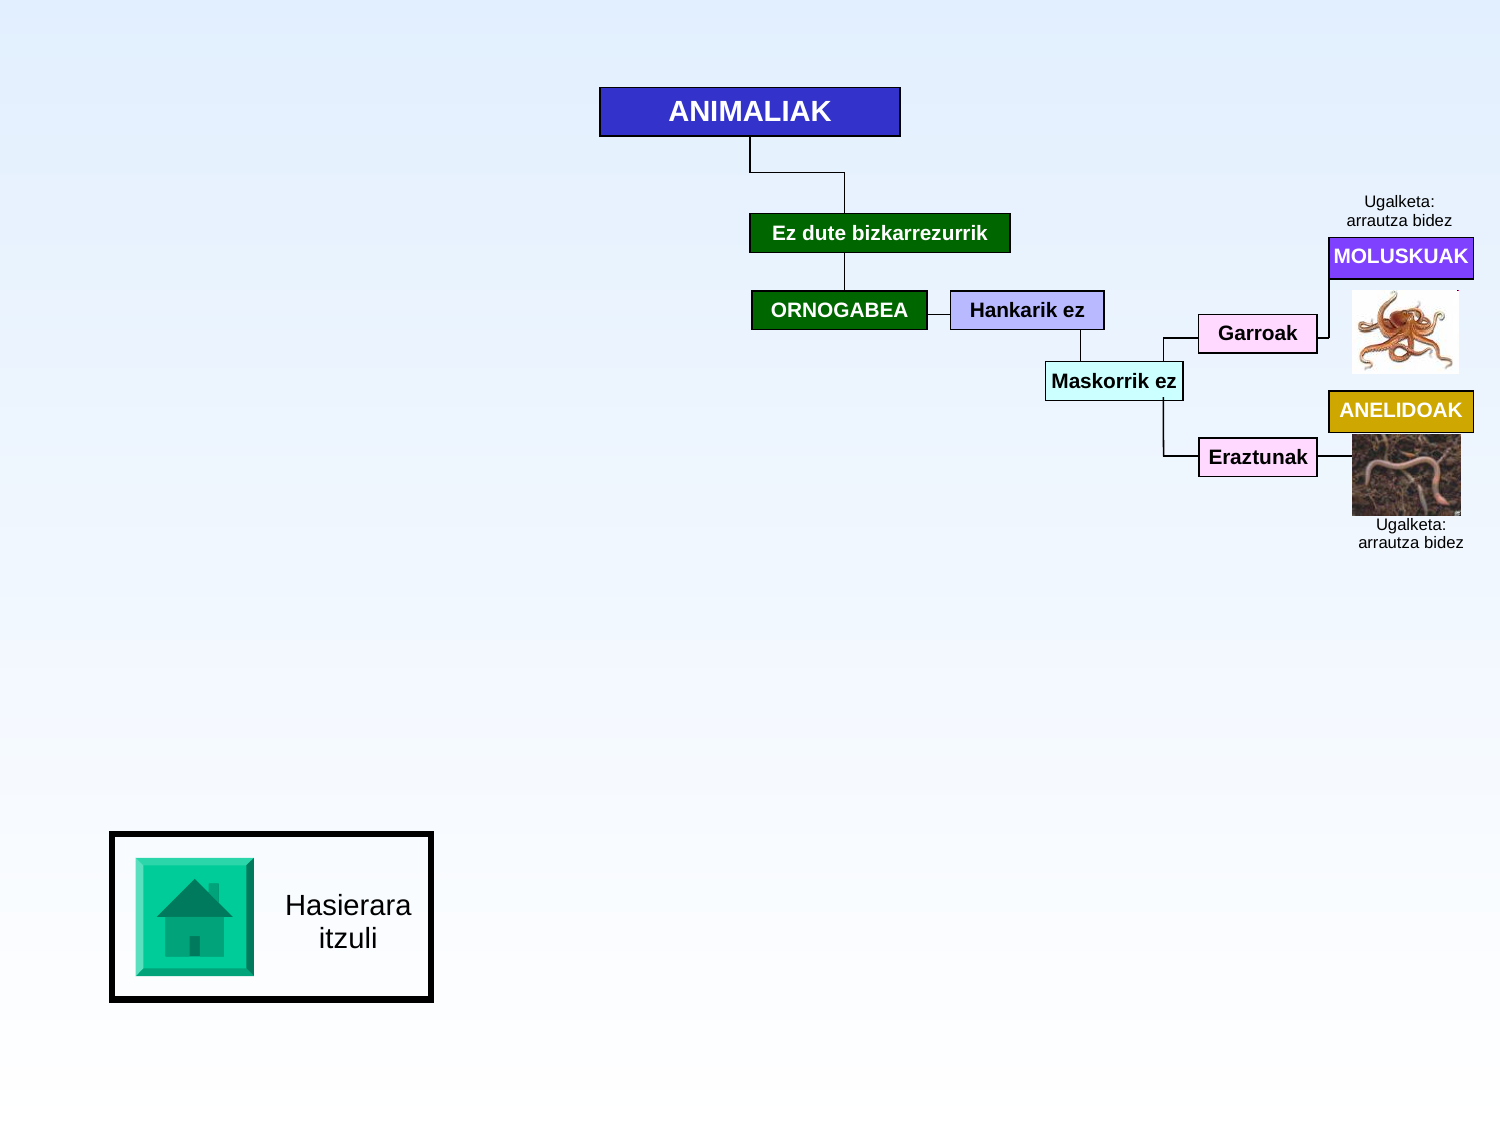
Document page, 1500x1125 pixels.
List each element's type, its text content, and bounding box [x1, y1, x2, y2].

text_box MOLUSKUAK [1328, 237, 1474, 279]
text_box Hasierara itzuli [265, 881, 428, 963]
text_box Ez dute bizkarrezurrik [749, 213, 1010, 253]
text_box Ugalketa: arrautza bidez [1340, 507, 1483, 561]
text_box ANIMALIAK [600, 87, 901, 136]
text_box Eraztunak [1198, 437, 1318, 477]
text_box Maskorrik ez [1045, 361, 1183, 401]
text_box ANELIDOAK [1328, 391, 1474, 433]
text_box Garroak [1198, 314, 1317, 354]
text_box ORNOGABEA [752, 290, 928, 330]
picture [1352, 290, 1459, 374]
text_box Ugalketa: arrautza bidez [1328, 184, 1471, 238]
text_box Hankarik ez [950, 290, 1105, 330]
picture [1352, 434, 1461, 507]
